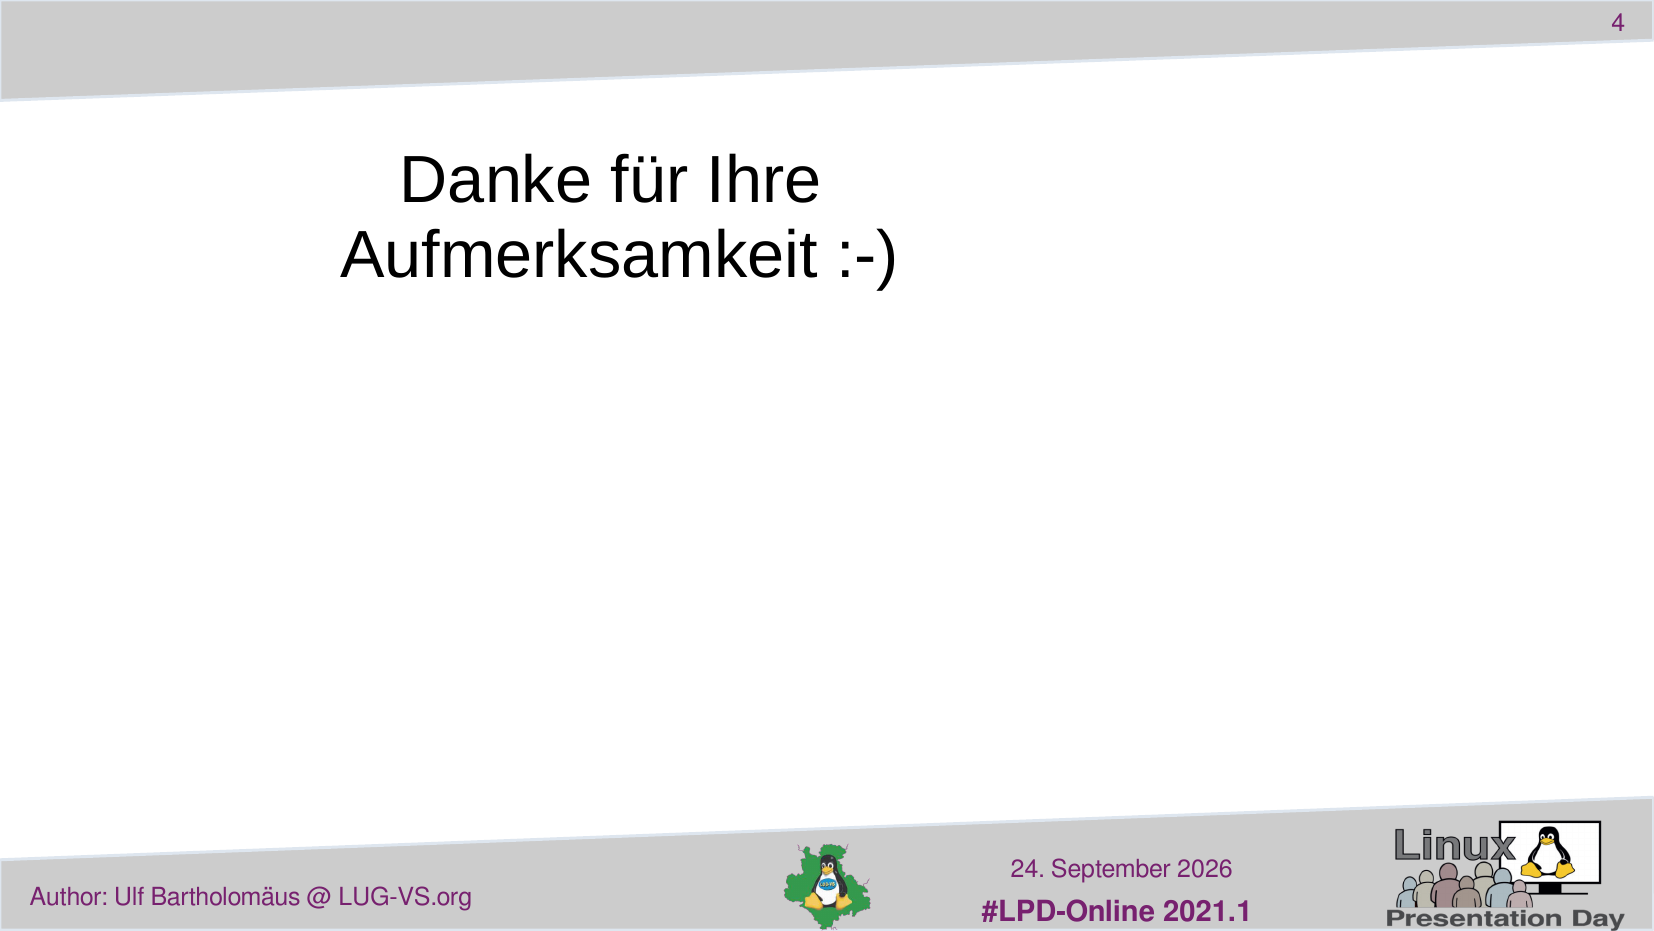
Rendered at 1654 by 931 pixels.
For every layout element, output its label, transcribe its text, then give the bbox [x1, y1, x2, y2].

picture [781, 841, 873, 931]
subtitle Danke für Ihre Aufmerksamkeit :-) [29, 11, 1211, 423]
picture [1387, 820, 1625, 931]
